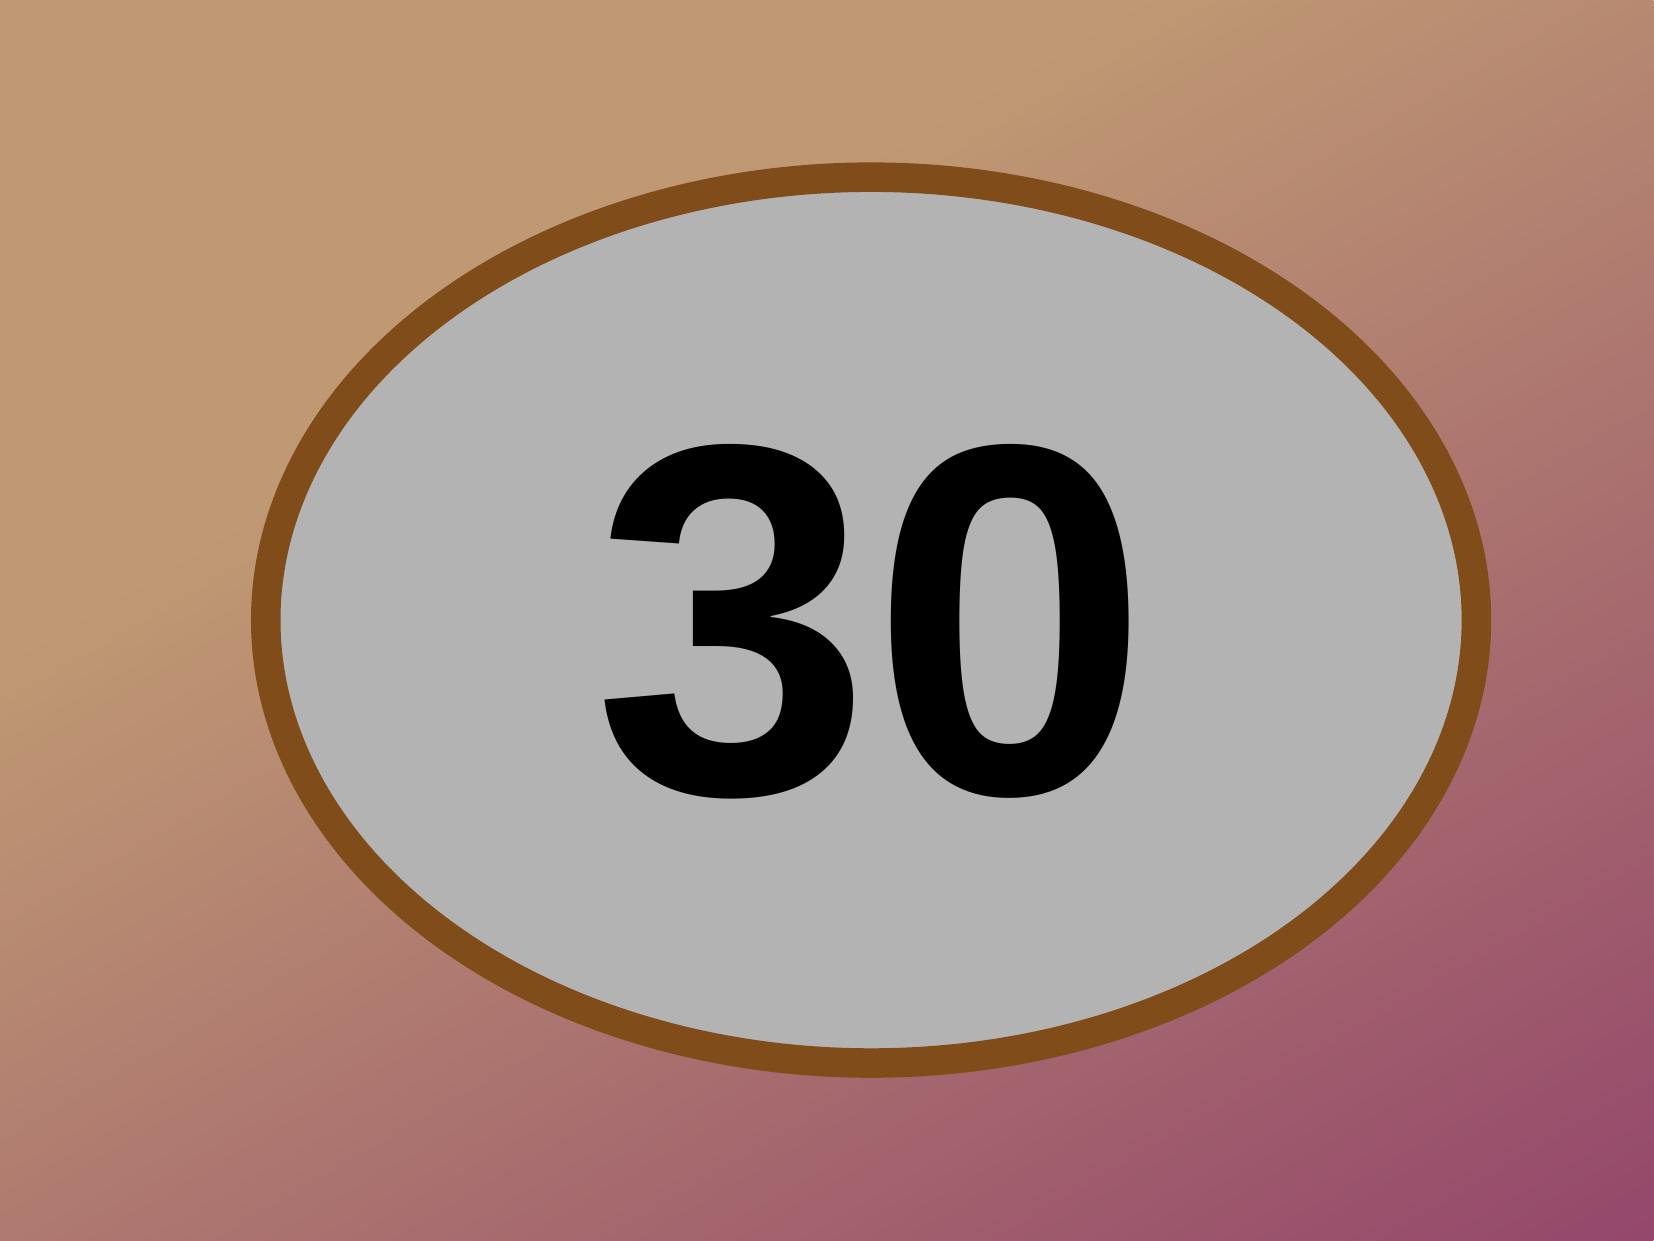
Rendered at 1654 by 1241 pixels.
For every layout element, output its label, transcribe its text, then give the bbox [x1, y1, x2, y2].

text_box 30 [265, 177, 1477, 1064]
